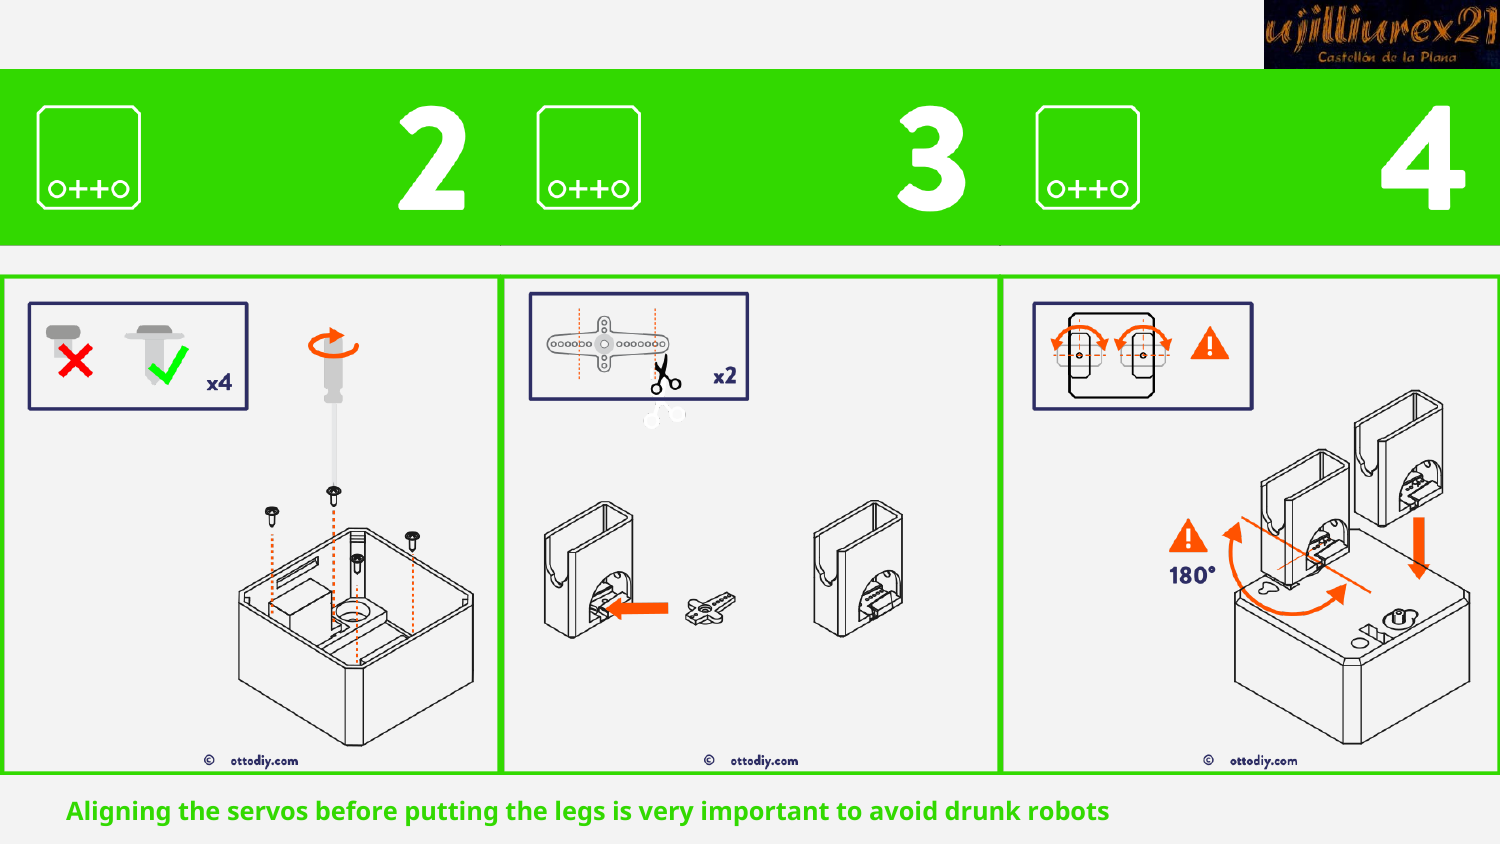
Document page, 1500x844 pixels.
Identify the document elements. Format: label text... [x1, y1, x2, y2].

picture [0, 0, 1500, 775]
list Aligning the servos before putting the legs is very important to avoid drunk robots [51, 778, 1443, 844]
